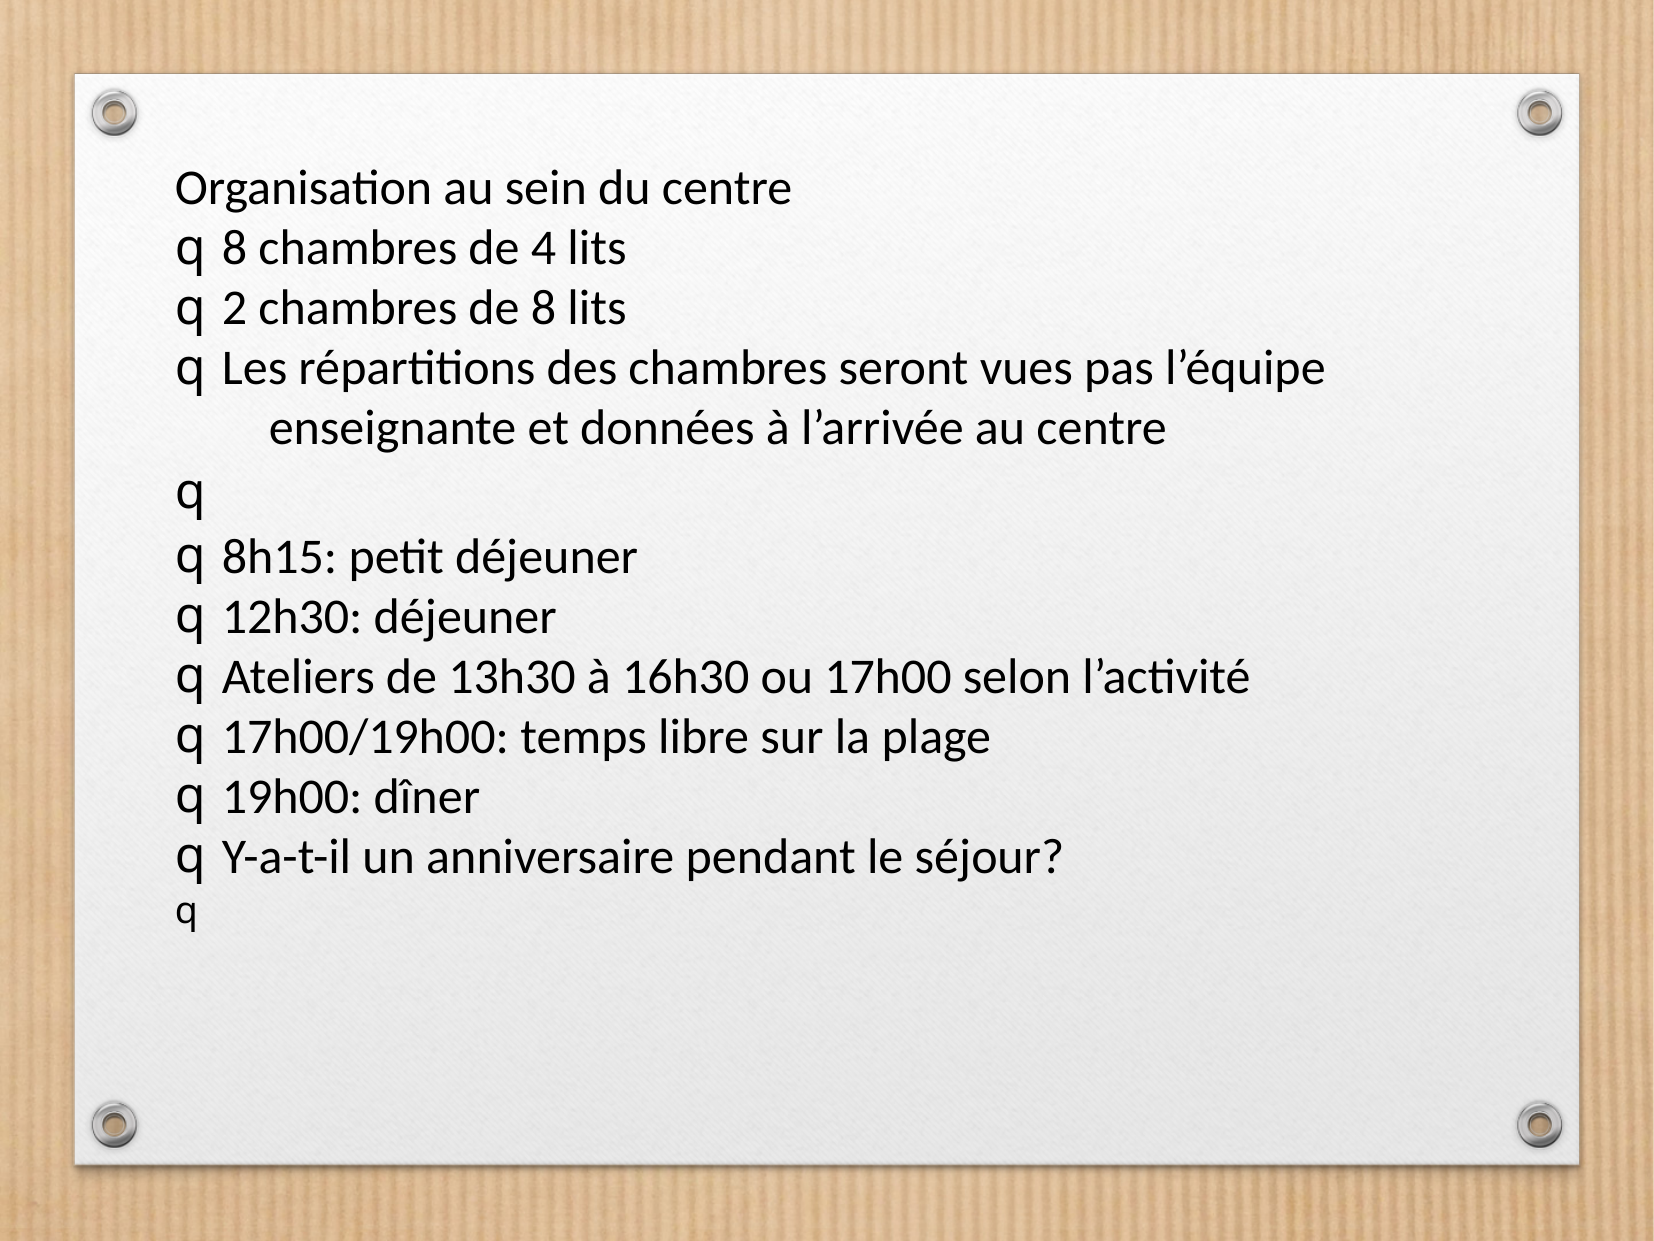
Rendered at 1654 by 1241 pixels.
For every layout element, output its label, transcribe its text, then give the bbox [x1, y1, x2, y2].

picture [0, 0, 1654, 1241]
text_box Organisation au sein du centre 8 chambres de 4 lits 2 chambres de 8 lits Les répartitions des chambres seront vues pas l’équipe enseignante et données à l’arrivée au centre 8h15: petit déjeuner 12h30: déjeuner Ateliers de 13h30 à 16h30 ou 17h00 selon l’activité 17h00/19h00: temps libre sur la plage 19h00: dîner Y-a-t-il un anniversaire pendant le séjour? [159, 147, 1423, 981]
